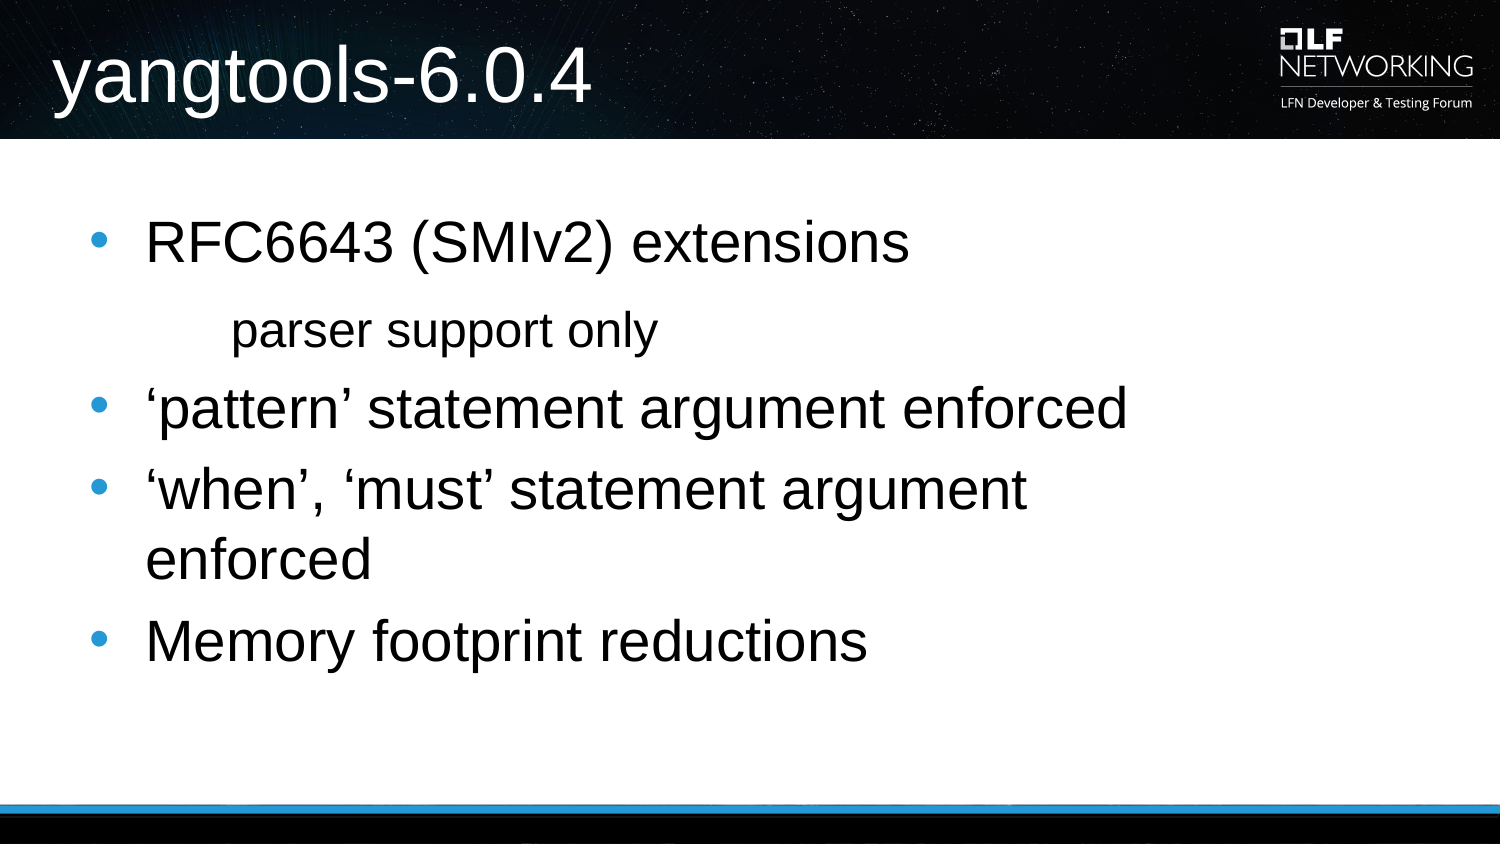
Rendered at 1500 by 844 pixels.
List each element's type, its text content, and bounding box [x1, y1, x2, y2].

list RFC6643 (SMIv2) extensions parser support only ‘pattern’ statement argument enforced ‘when’, ‘must’ statement argument enforced Memory footprint reductions [74, 196, 1269, 754]
title yangtools-6.0.4 [37, 5, 1414, 137]
picture [0, 0, 1500, 139]
